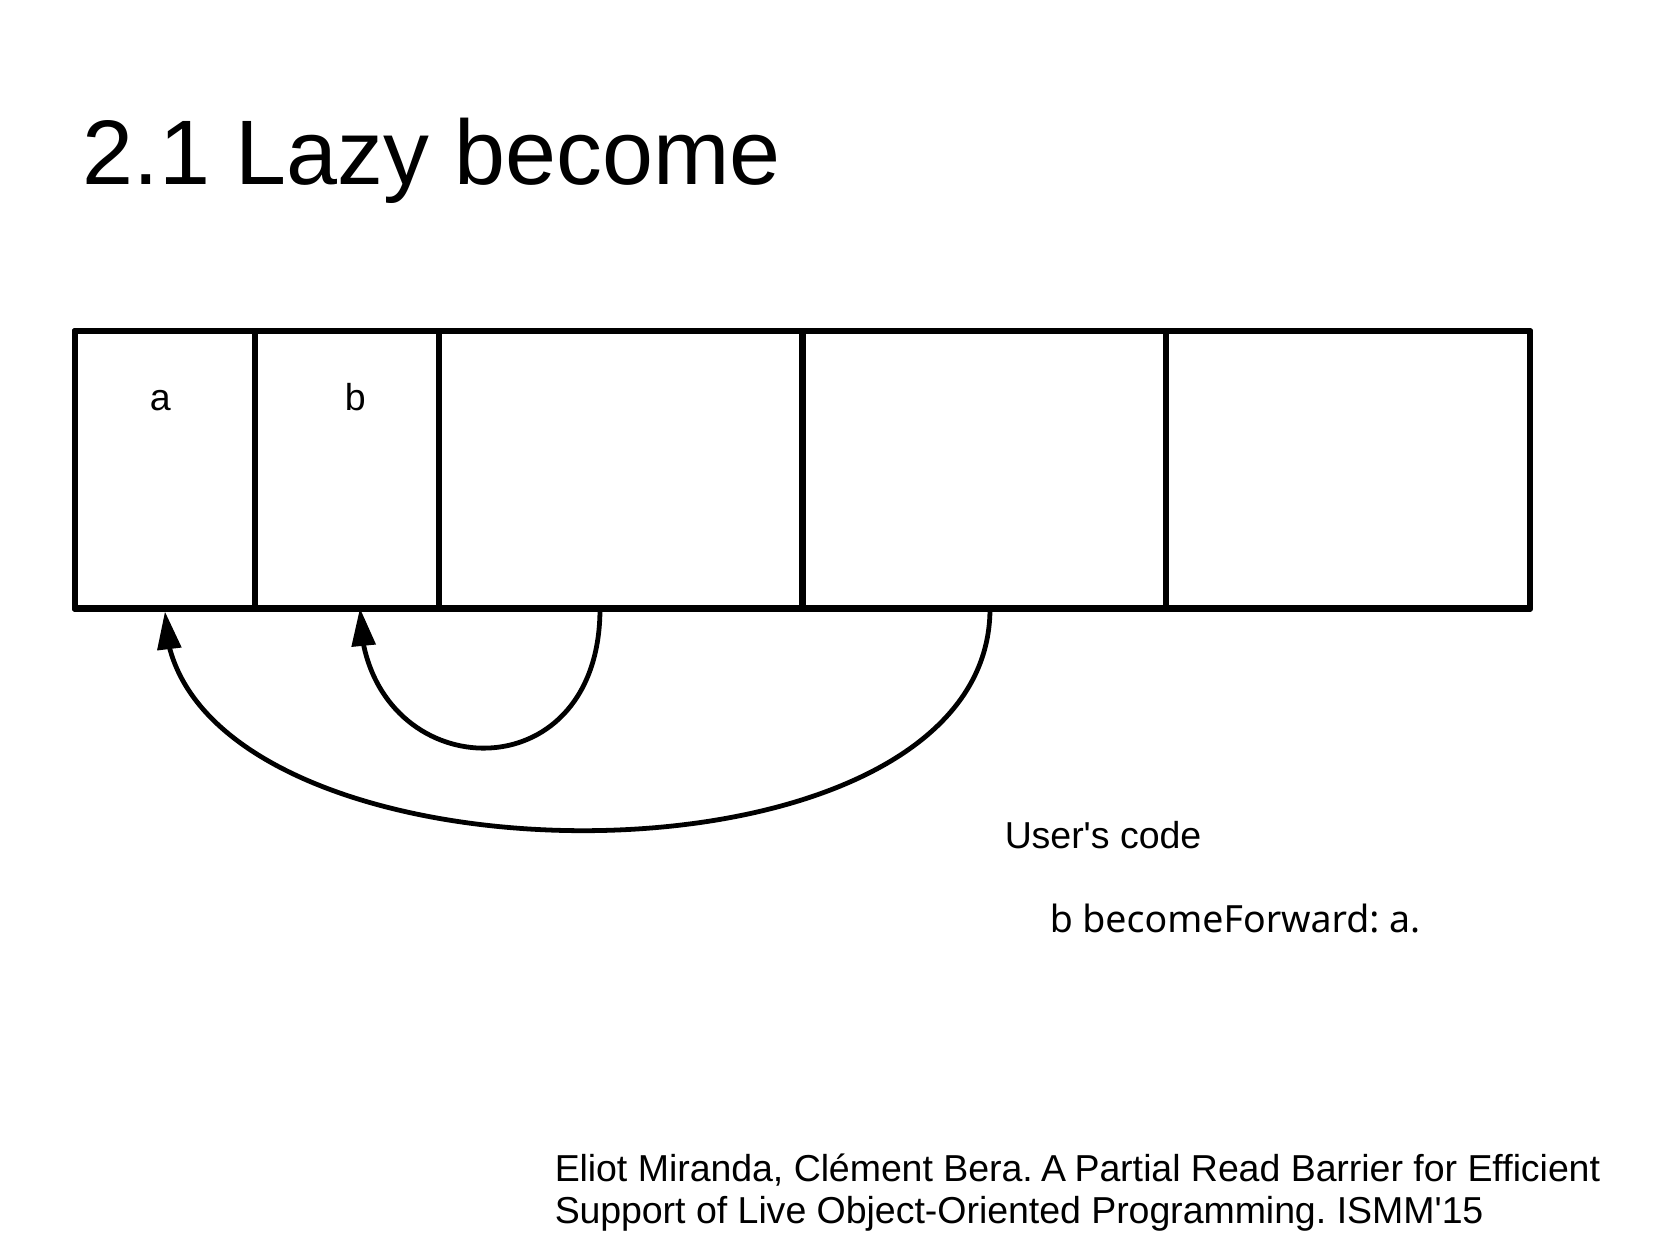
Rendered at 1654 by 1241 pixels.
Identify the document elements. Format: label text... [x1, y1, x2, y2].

title 2.1 Lazy become [82, 49, 1571, 257]
text_box a [135, 368, 196, 426]
text_box b becomeForward: a. [1336, 885, 1516, 944]
text_box User's code [990, 807, 1336, 991]
text_box Eliot Miranda, Clément Bera. A Partial Read Barrier for Efficient Support of Live Object-Oriented Programming. ISMM'15 [540, 1140, 1654, 1241]
text_box b [330, 368, 376, 429]
text_box [75, 331, 1531, 609]
